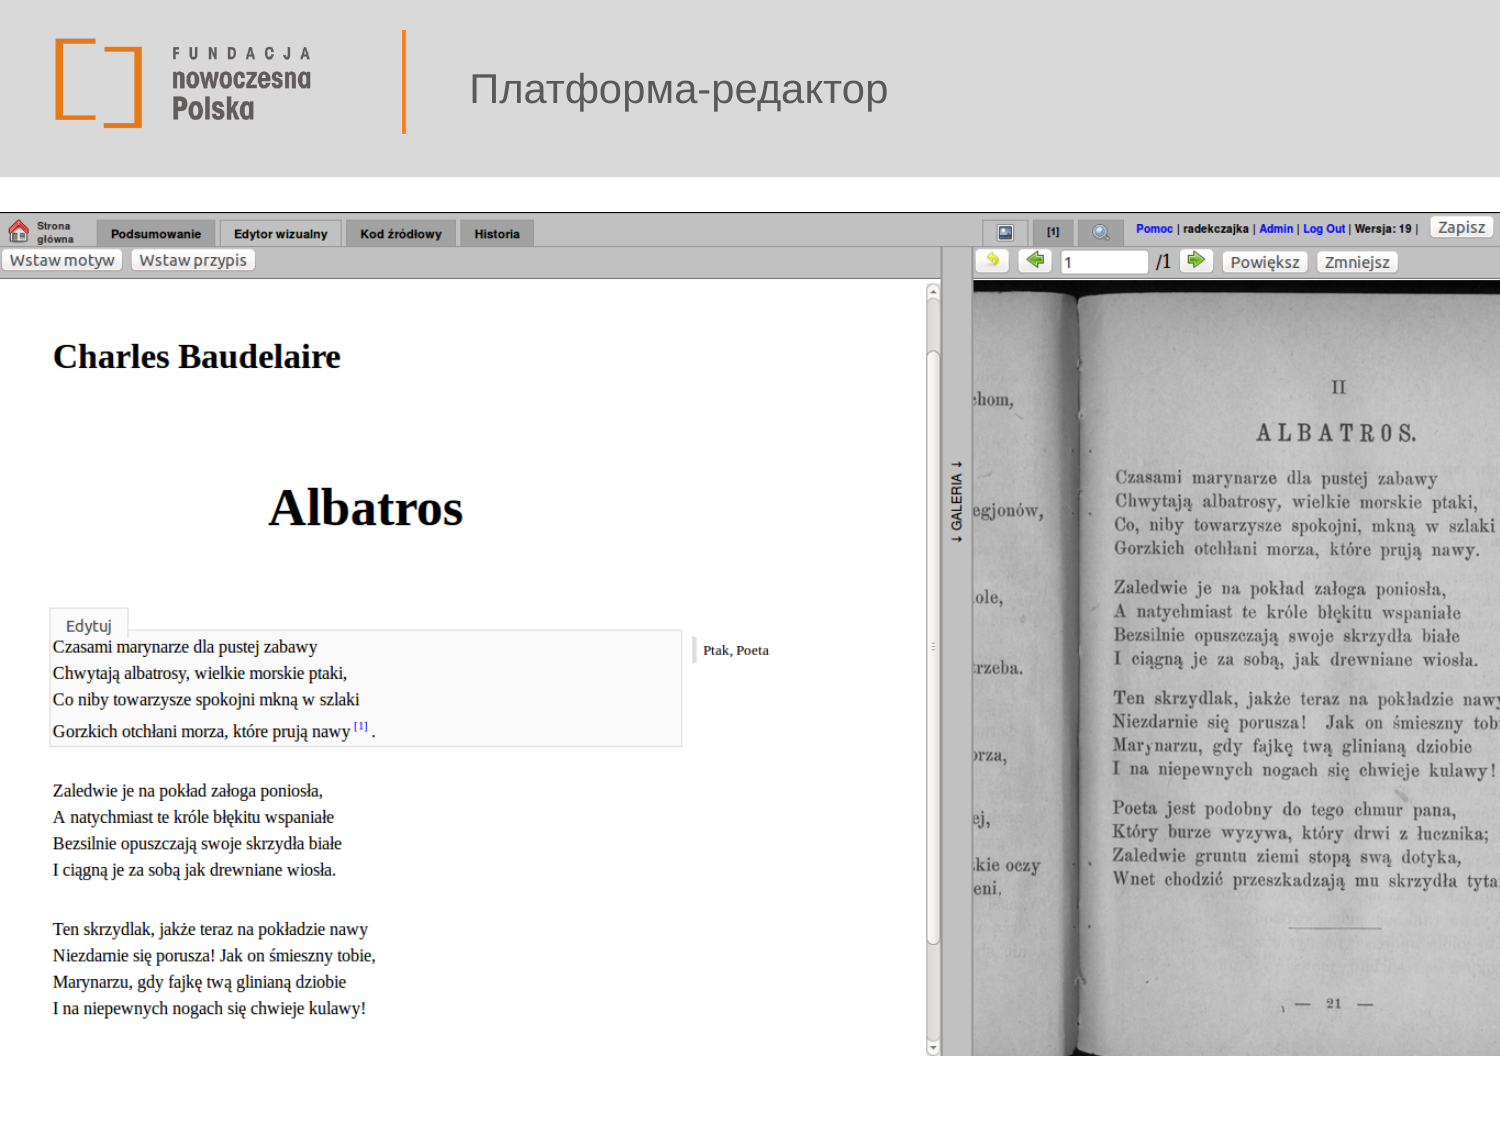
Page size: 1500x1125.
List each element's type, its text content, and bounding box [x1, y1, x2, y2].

text_box [0, 0, 1500, 178]
picture [53, 30, 313, 140]
picture [0, 212, 1500, 1056]
picture [395, 30, 422, 145]
text_box Платформа-редактор [454, 54, 1371, 120]
